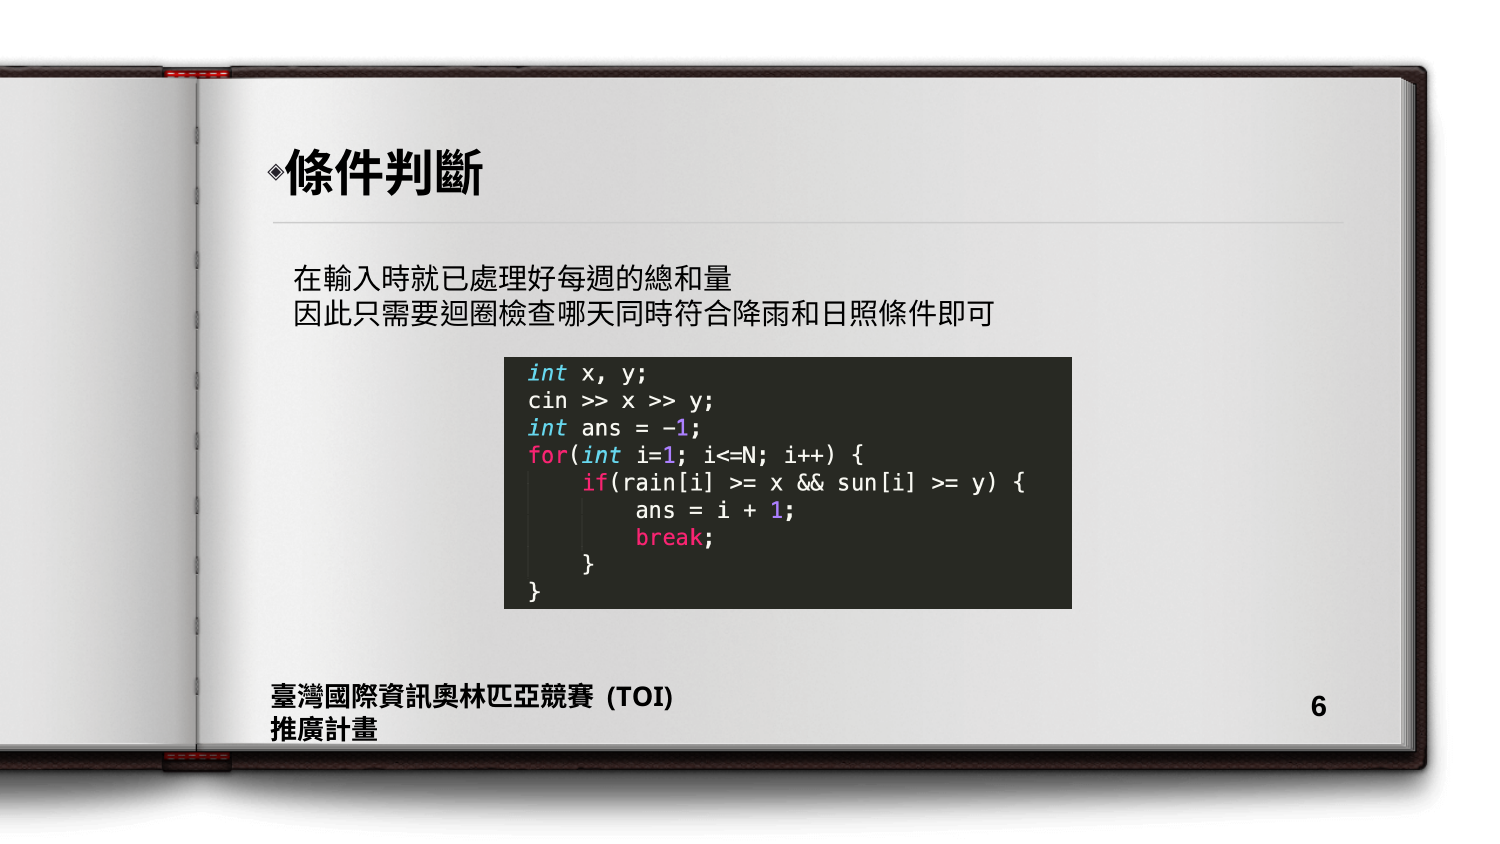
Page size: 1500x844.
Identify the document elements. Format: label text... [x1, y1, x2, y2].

text_box 條件判斷 [252, 126, 1194, 216]
picture [504, 357, 1072, 609]
text_box [1295, 672, 1386, 737]
text_box 在輸入時就已處理好每週的總和量 因此只需要迴圈檢查哪天同時符合降雨和日照條件即可 [279, 253, 1269, 591]
